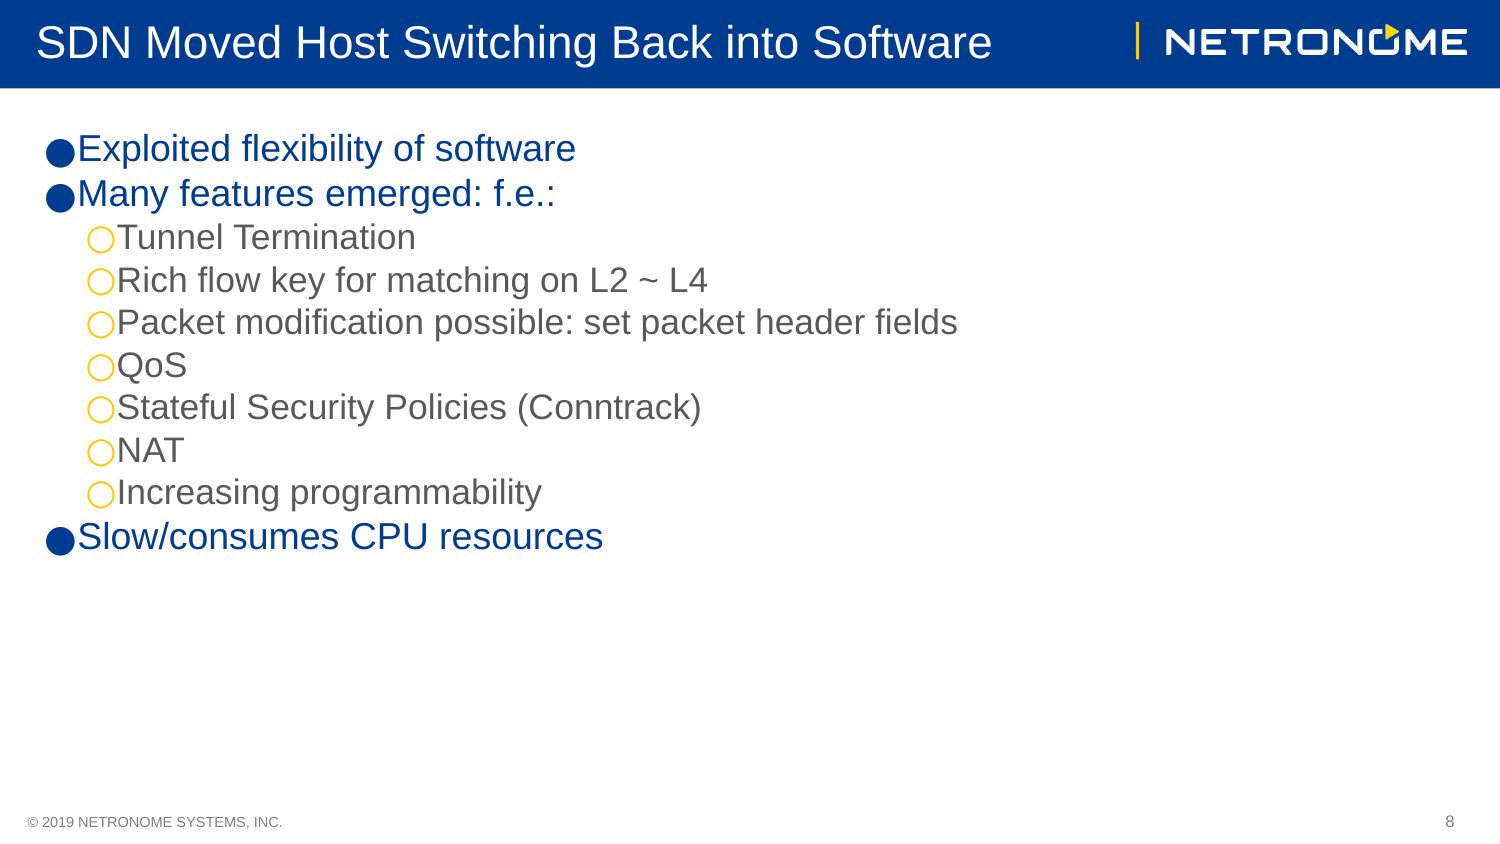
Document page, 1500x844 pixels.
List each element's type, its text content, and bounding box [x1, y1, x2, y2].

picture [1162, 21, 1473, 62]
list Exploited flexibility of software Many features emerged: f.e.: Tunnel Termination Rich flow key for matching on L2 ~ L4 Packet modification possible: set packet header fields QoS Stateful Security Policies (Conntrack) NAT Increasing programmability Slow/consumes CPU resources [24, 109, 1463, 772]
title SDN Moved Host Switching Back into Software [20, 0, 1113, 89]
